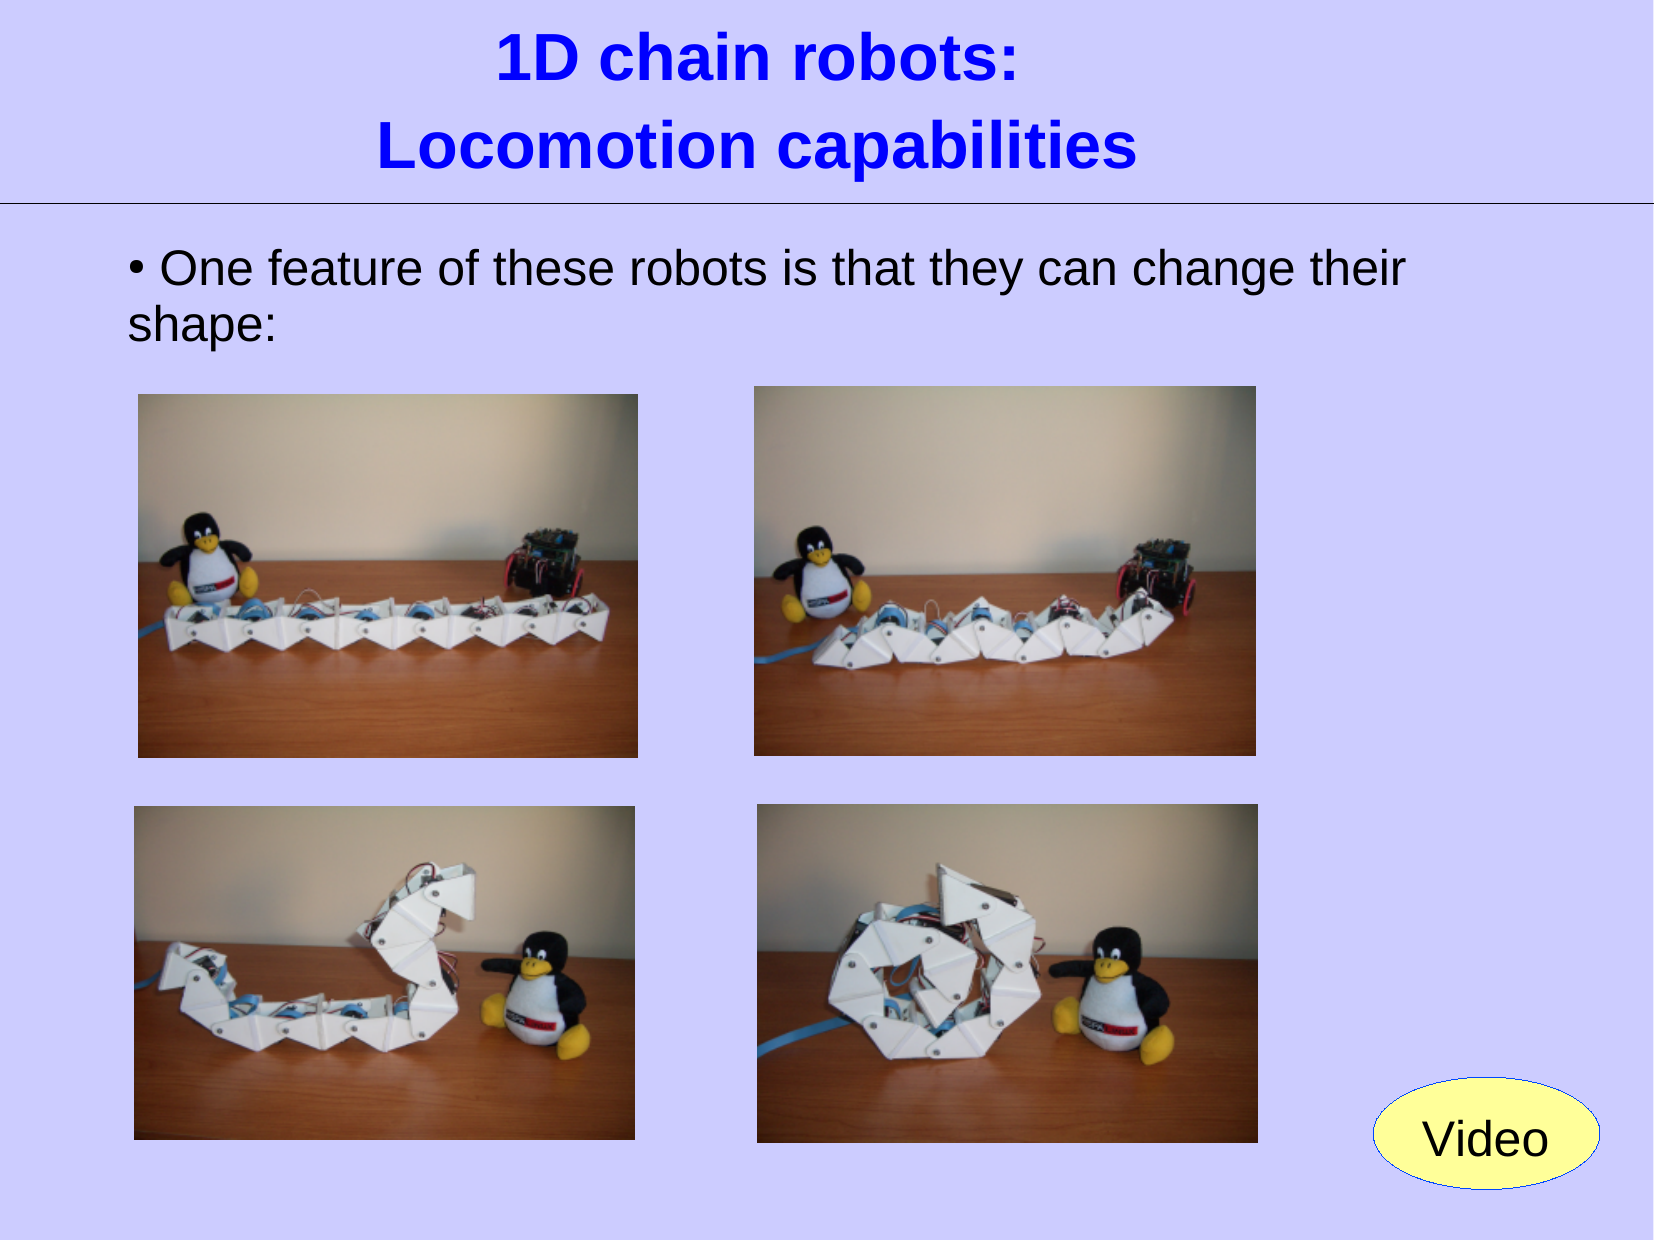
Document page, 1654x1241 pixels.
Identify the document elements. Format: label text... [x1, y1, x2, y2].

picture [138, 394, 638, 758]
text_box Video [1421, 1111, 1552, 1168]
text_box [1373, 1077, 1600, 1190]
title 1D chain robots: Locomotion capabilities [120, 0, 1396, 191]
picture [754, 386, 1256, 756]
picture [134, 806, 635, 1140]
text_box One feature of these robots is that they can change their shape: [127, 240, 1544, 353]
picture [757, 804, 1258, 1143]
